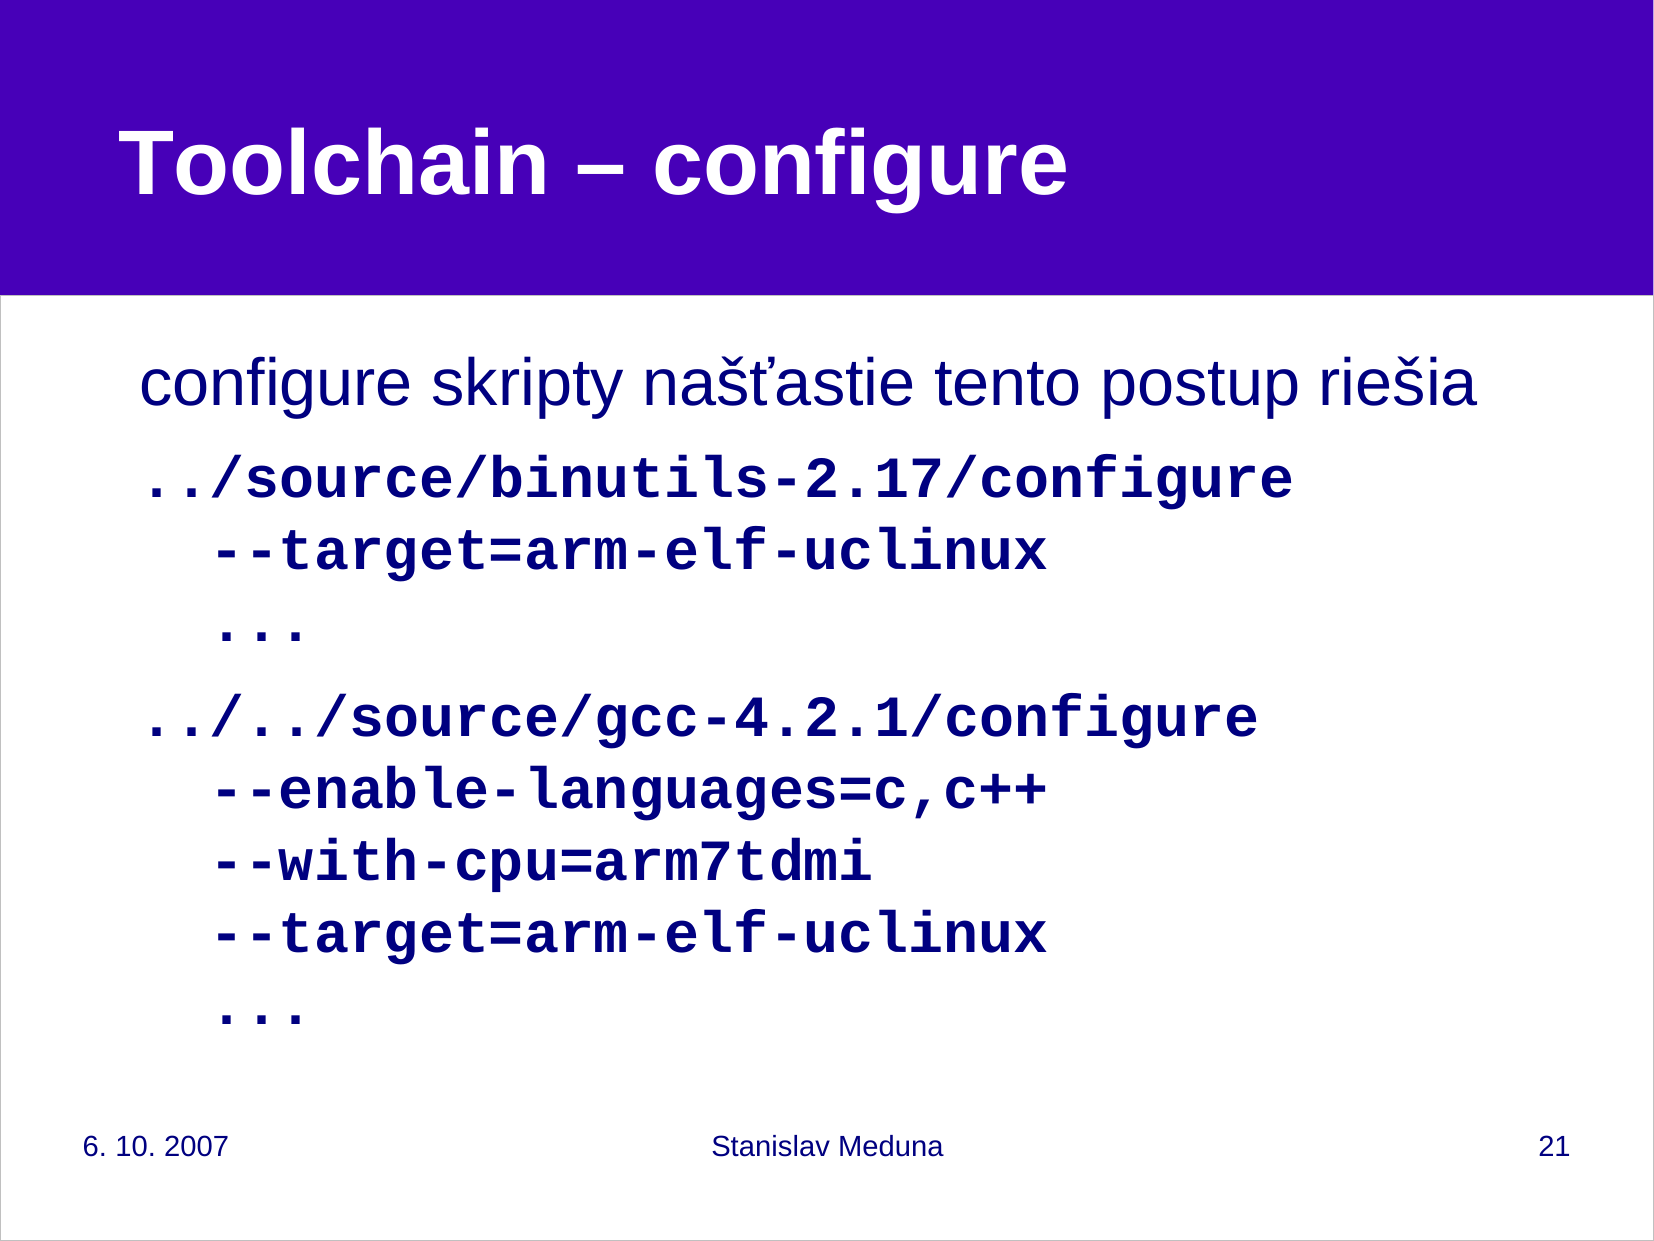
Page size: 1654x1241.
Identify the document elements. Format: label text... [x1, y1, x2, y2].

title Toolchain – configure [118, 59, 1595, 267]
list configure skripty našťastie tento postup riešia ../source/binutils-2.17/configure --target=arm-elf-uclinux ... ../../source/gcc-4.2.1/configure --enable-languages=c,c++ --with-cpu=arm7tdmi --target=arm-elf-uclinux ... [121, 344, 1534, 1119]
